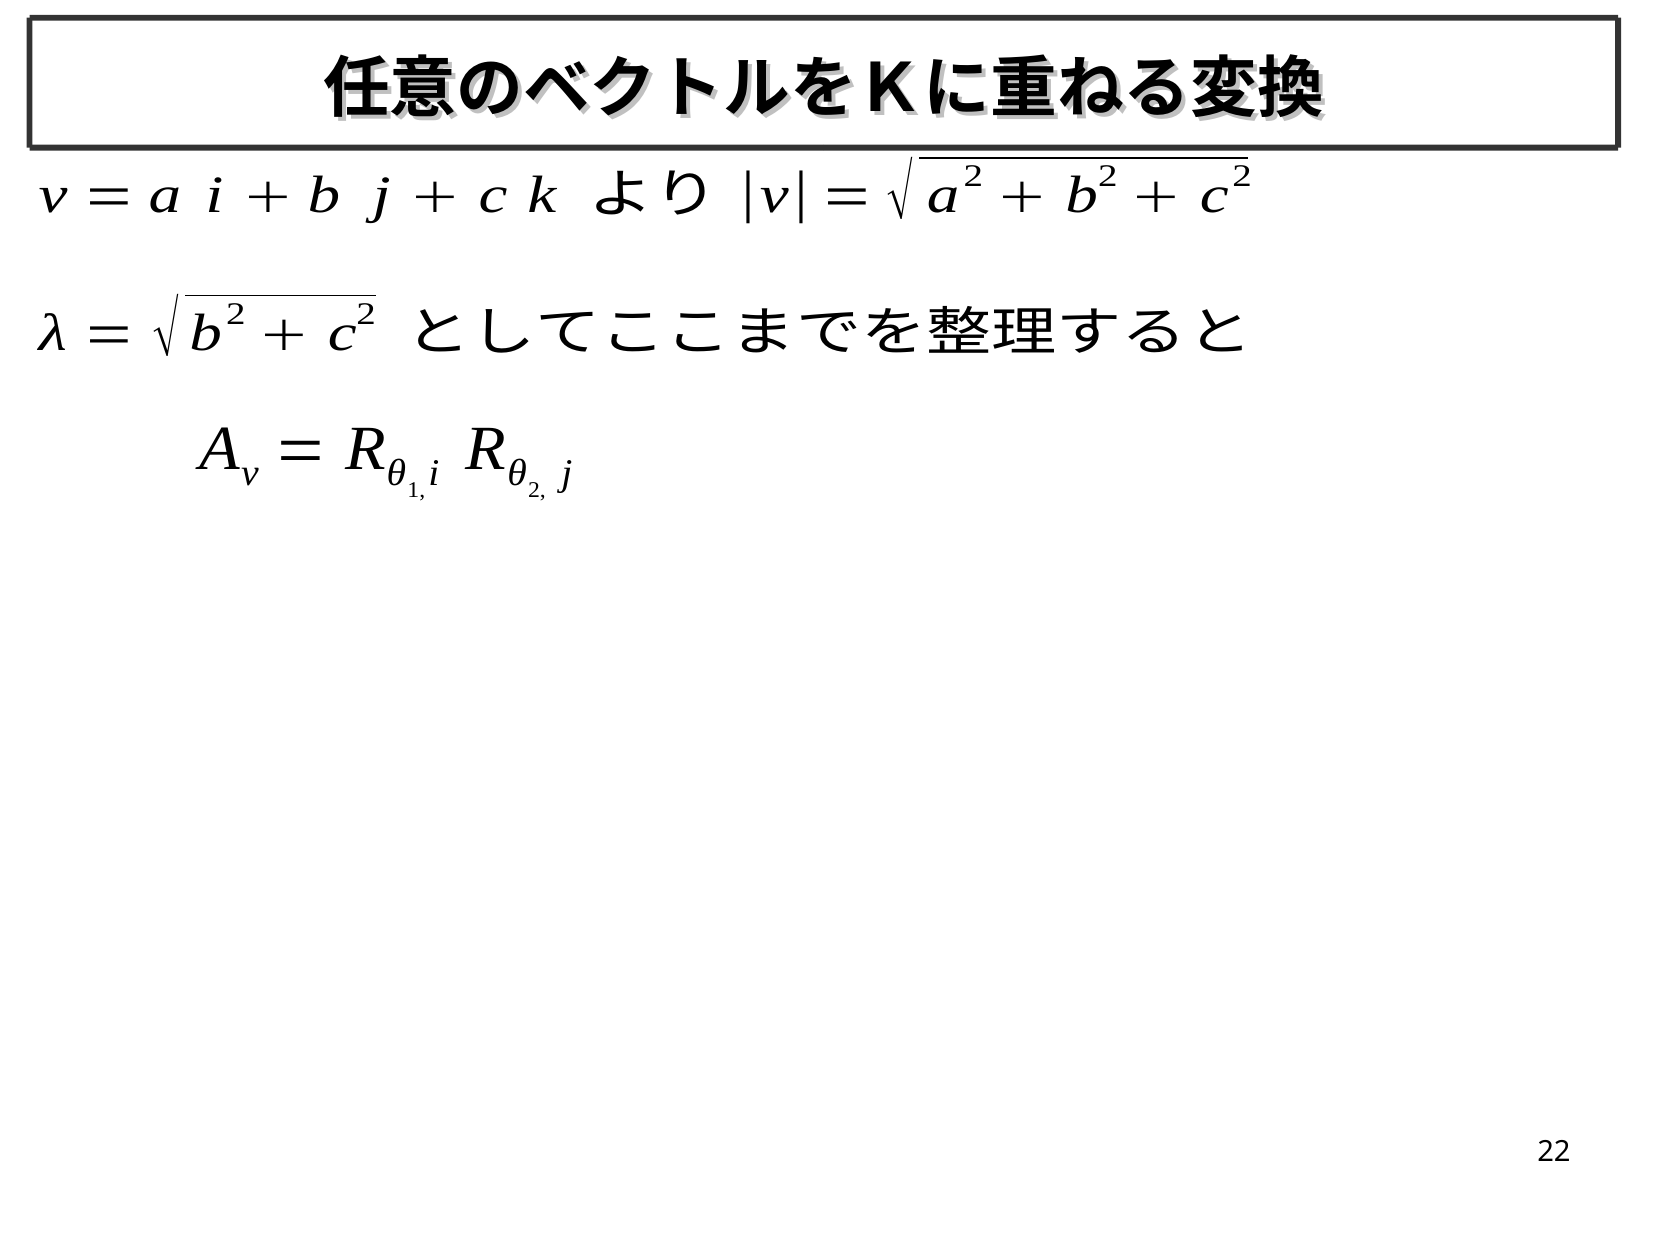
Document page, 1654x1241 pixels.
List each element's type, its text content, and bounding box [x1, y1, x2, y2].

text_box 任意のベクトルをＫに重ねる変換 [29, 17, 1619, 148]
chart [5, 153, 1267, 365]
chart [174, 414, 587, 502]
